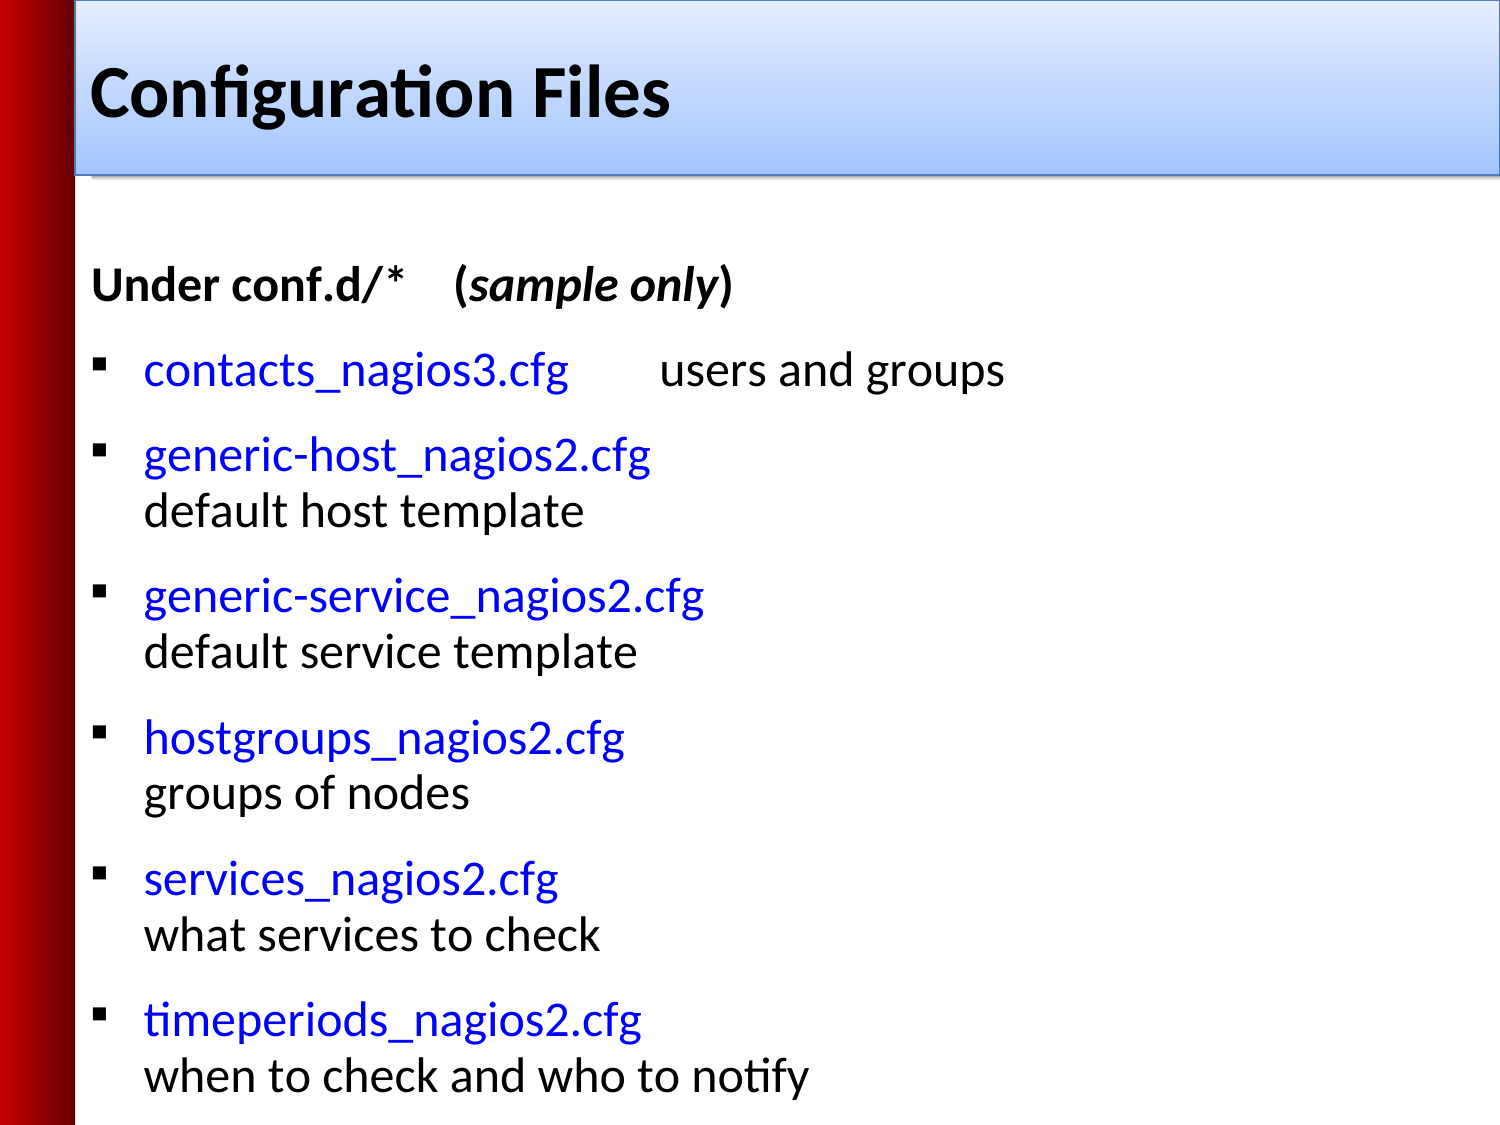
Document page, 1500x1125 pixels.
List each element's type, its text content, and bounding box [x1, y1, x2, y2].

text_box Configuration Files [75, 0, 1500, 175]
text_box Under conf.d/* (sample only) contacts_nagios3.cfg users and groups generic-host_nagios2.cfg default host template‏ generic-service_nagios2.cfg default service template hostgroups_nagios2.cfg groups of nodes services_nagios2.cfg what services to check timeperiods_nagios2.cfg when to check and who to notify [73, 251, 1500, 1063]
